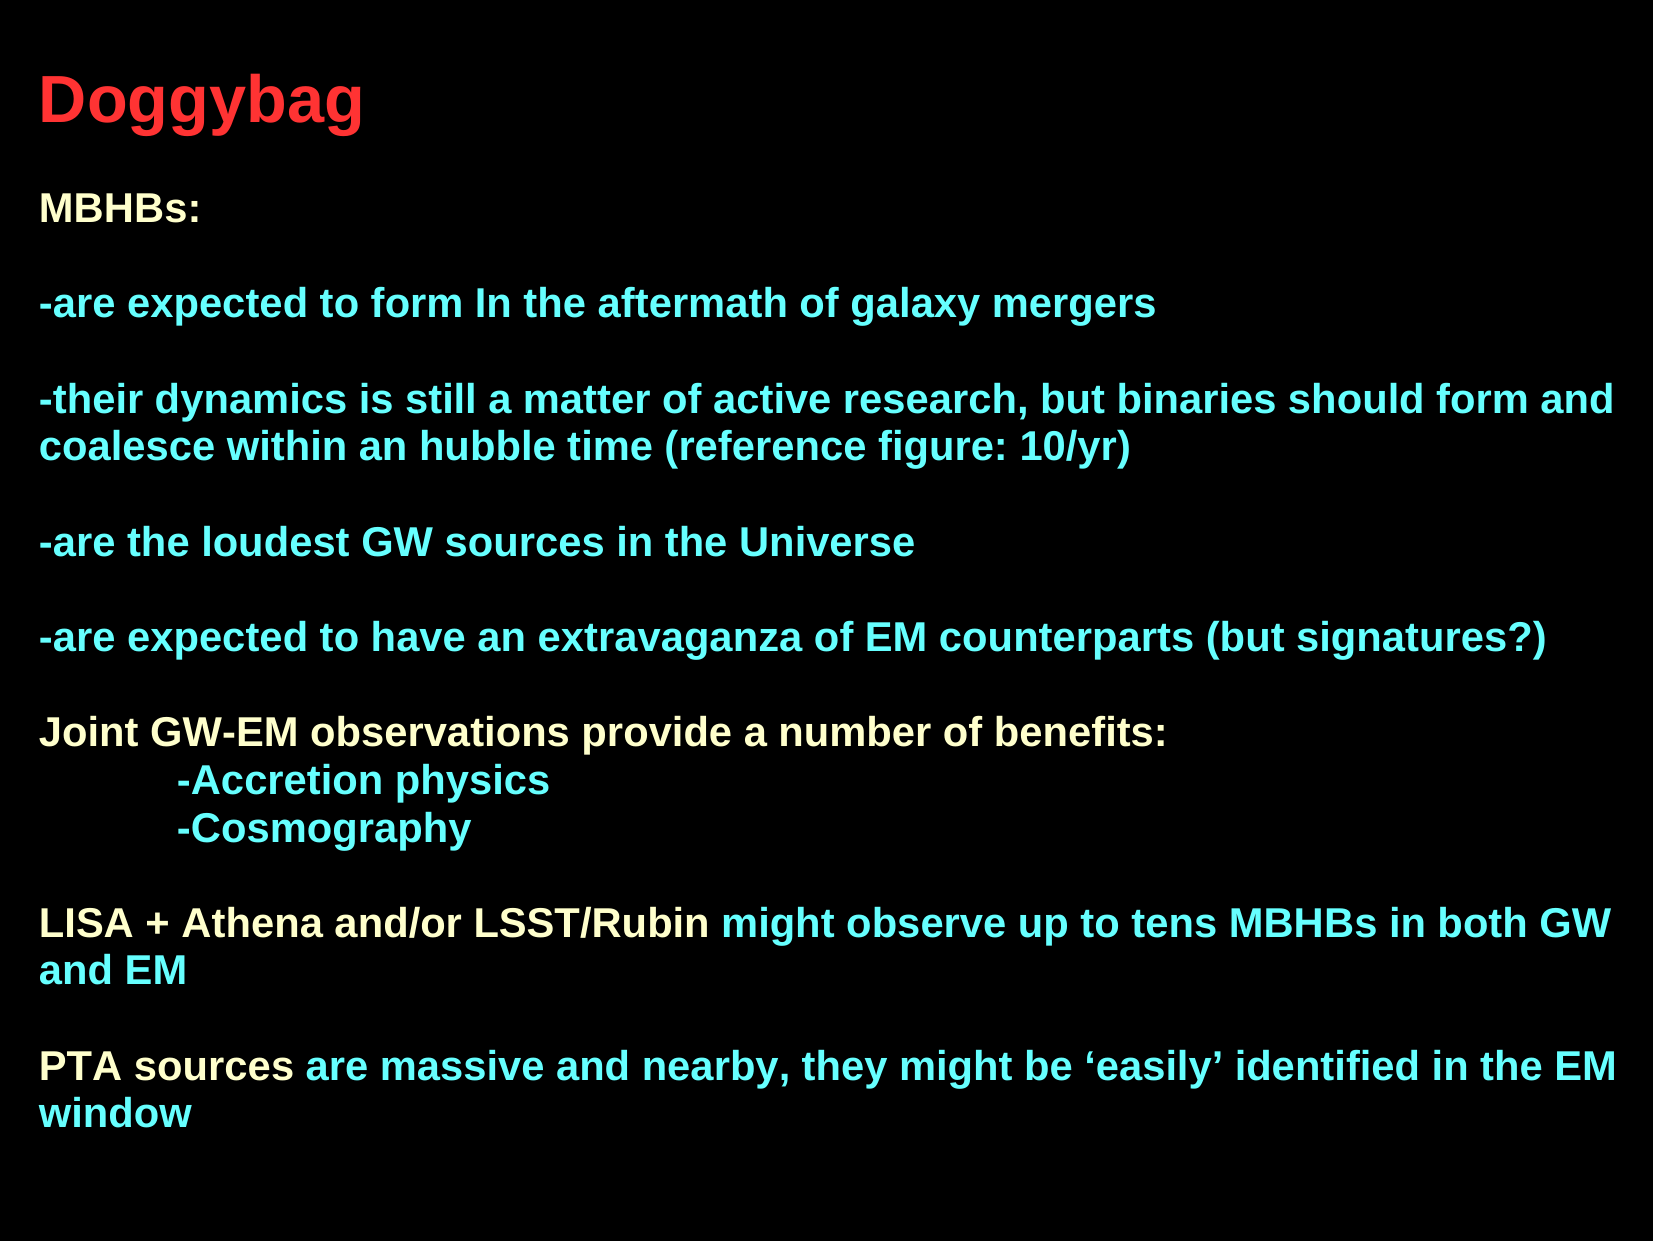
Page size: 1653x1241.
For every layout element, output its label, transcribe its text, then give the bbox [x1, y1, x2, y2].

text_box Doggybag MBHBs: -are expected to form In the aftermath of galaxy mergers -their dynamics is still a matter of active research, but binaries should form and coalesce within an hubble time (reference figure: 10/yr) -are the loudest GW sources in the Universe -are expected to have an extravaganza of EM counterparts (but signatures?) Joint GW-EM observations provide a number of benefits: -Accretion physics -Cosmography LISA + Athena and/or LSST/Rubin might observe up to tens MBHBs in both GW and EM PTA sources are massive and nearby, they might be ‘easily’ identified in the EM window [24, 80, 1645, 1192]
